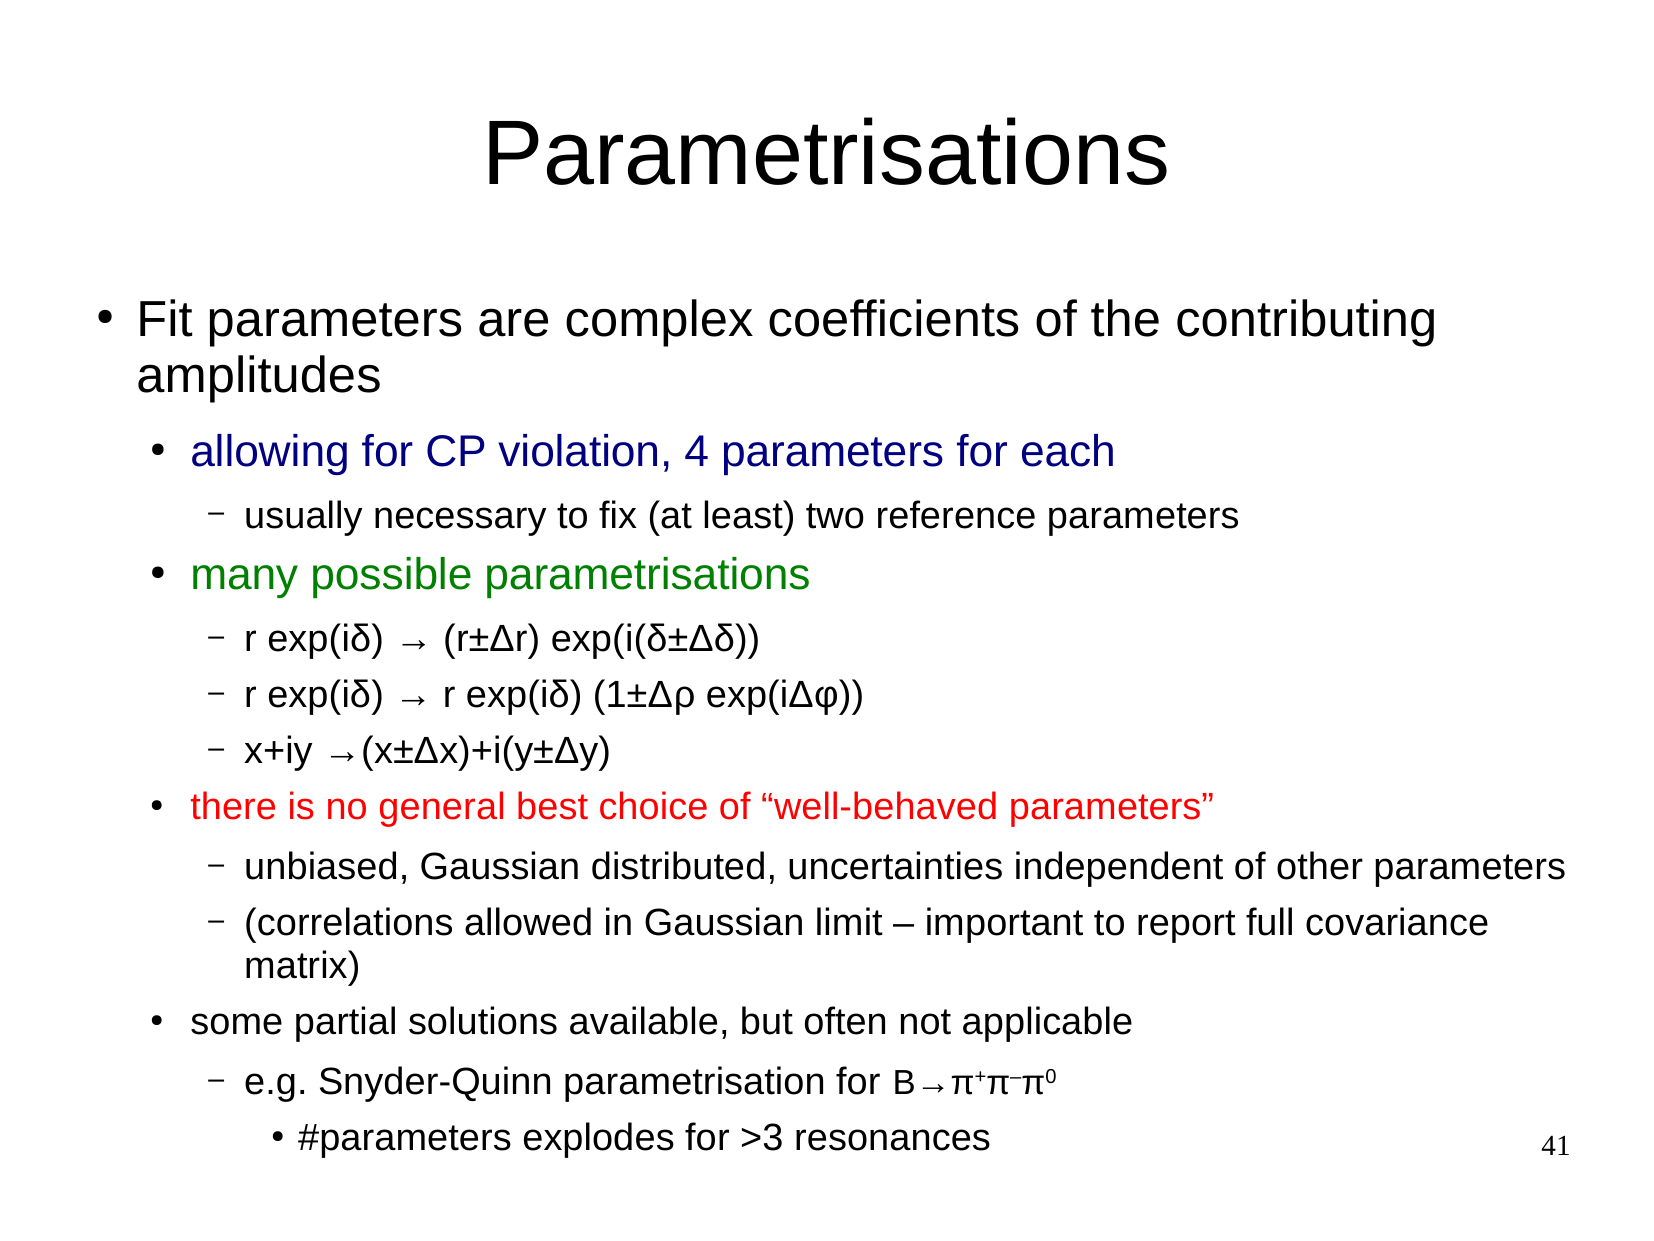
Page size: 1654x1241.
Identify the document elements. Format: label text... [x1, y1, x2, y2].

list Fit parameters are complex coefficients of the contributing amplitudes allowing for CP violation, 4 parameters for each usually necessary to fix (at least) two reference parameters many possible parametrisations r exp(iδ) → (r±Δr) exp(i(δ±Δδ)) r exp(iδ) → r exp(iδ) (1±Δρ exp(iΔφ)) x+iy →(x±Δx)+i(y±Δy) there is no general best choice of “well-behaved parameters” unbiased, Gaussian distributed, uncertainties independent of other parameters (correlations allowed in Gaussian limit – important to report full covariance matrix) some partial solutions available, but often not applicable e.g. Snyder-Quinn parametrisation for B→π+π–π0 #parameters explodes for >3 resonances [82, 290, 1571, 1211]
title Parametrisations [82, 49, 1571, 257]
